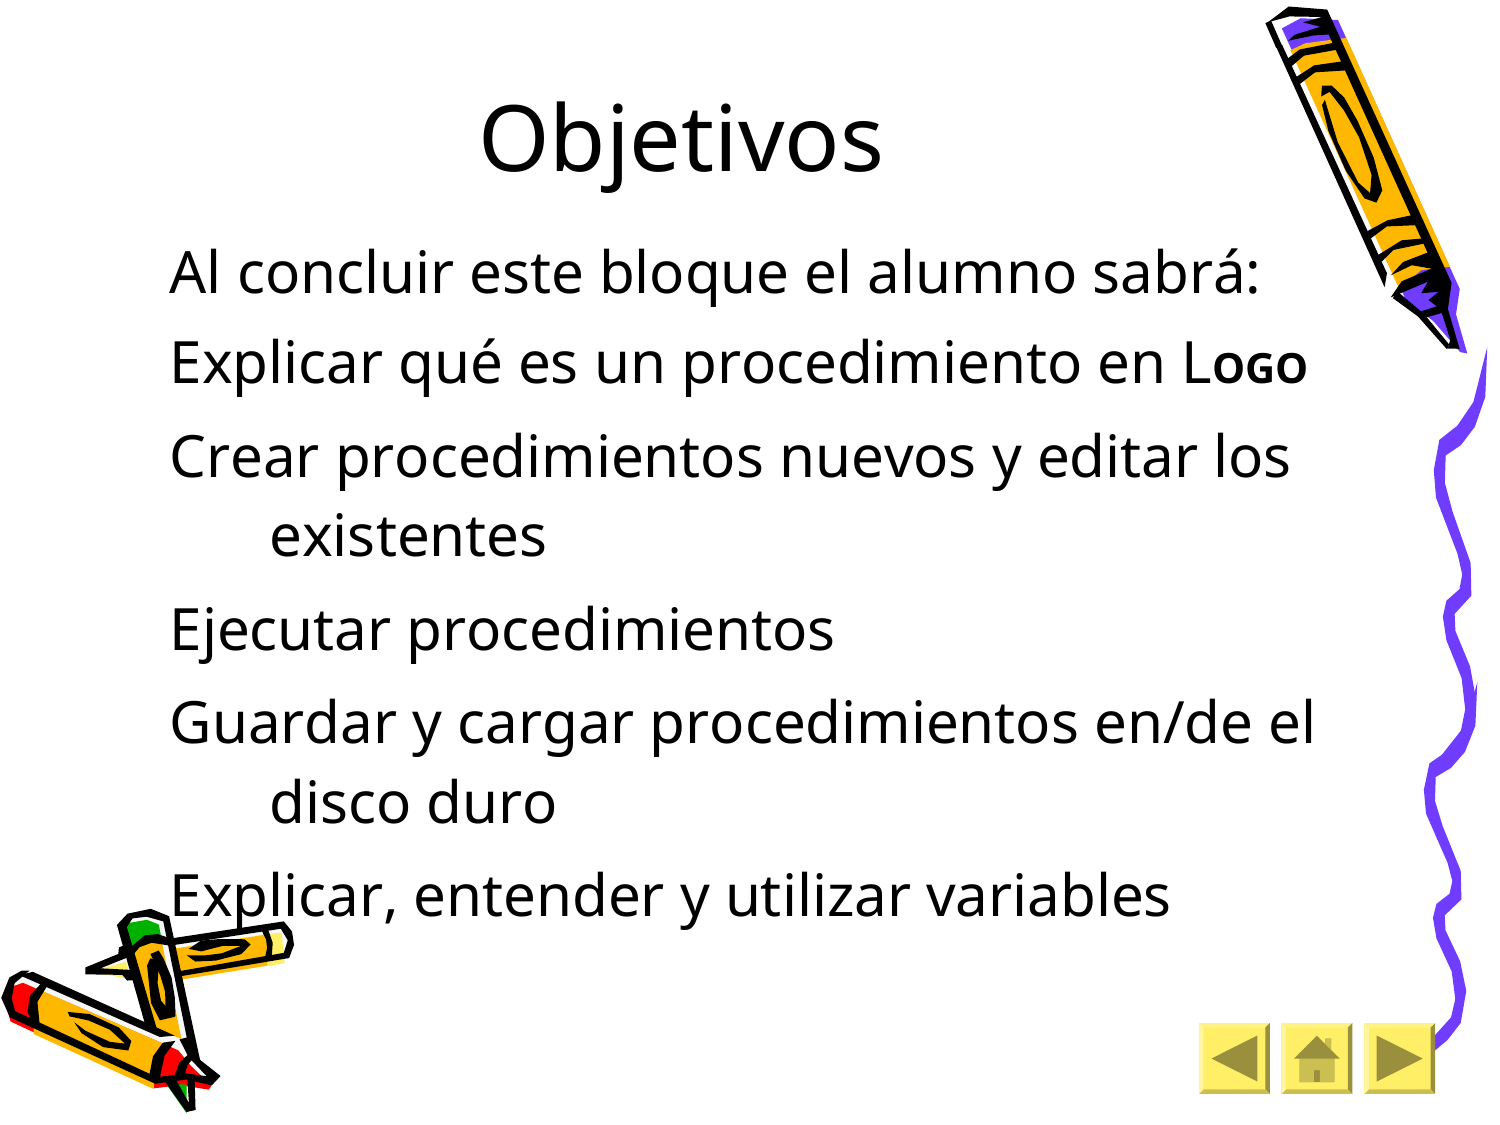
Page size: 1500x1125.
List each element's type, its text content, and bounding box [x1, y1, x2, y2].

list Al concluir este bloque el alumno sabrá: Explicar qué es un procedimiento en LOGO Crear procedimientos nuevos y editar los existentes Ejecutar procedimientos Guardar y cargar procedimientos en/de el disco duro Explicar, entender y utilizar variables [154, 223, 1418, 1125]
text_box [1283, 1023, 1353, 1094]
text_box [1366, 1023, 1436, 1094]
text_box [1200, 1023, 1270, 1094]
title Objetivos [118, 44, 1246, 207]
